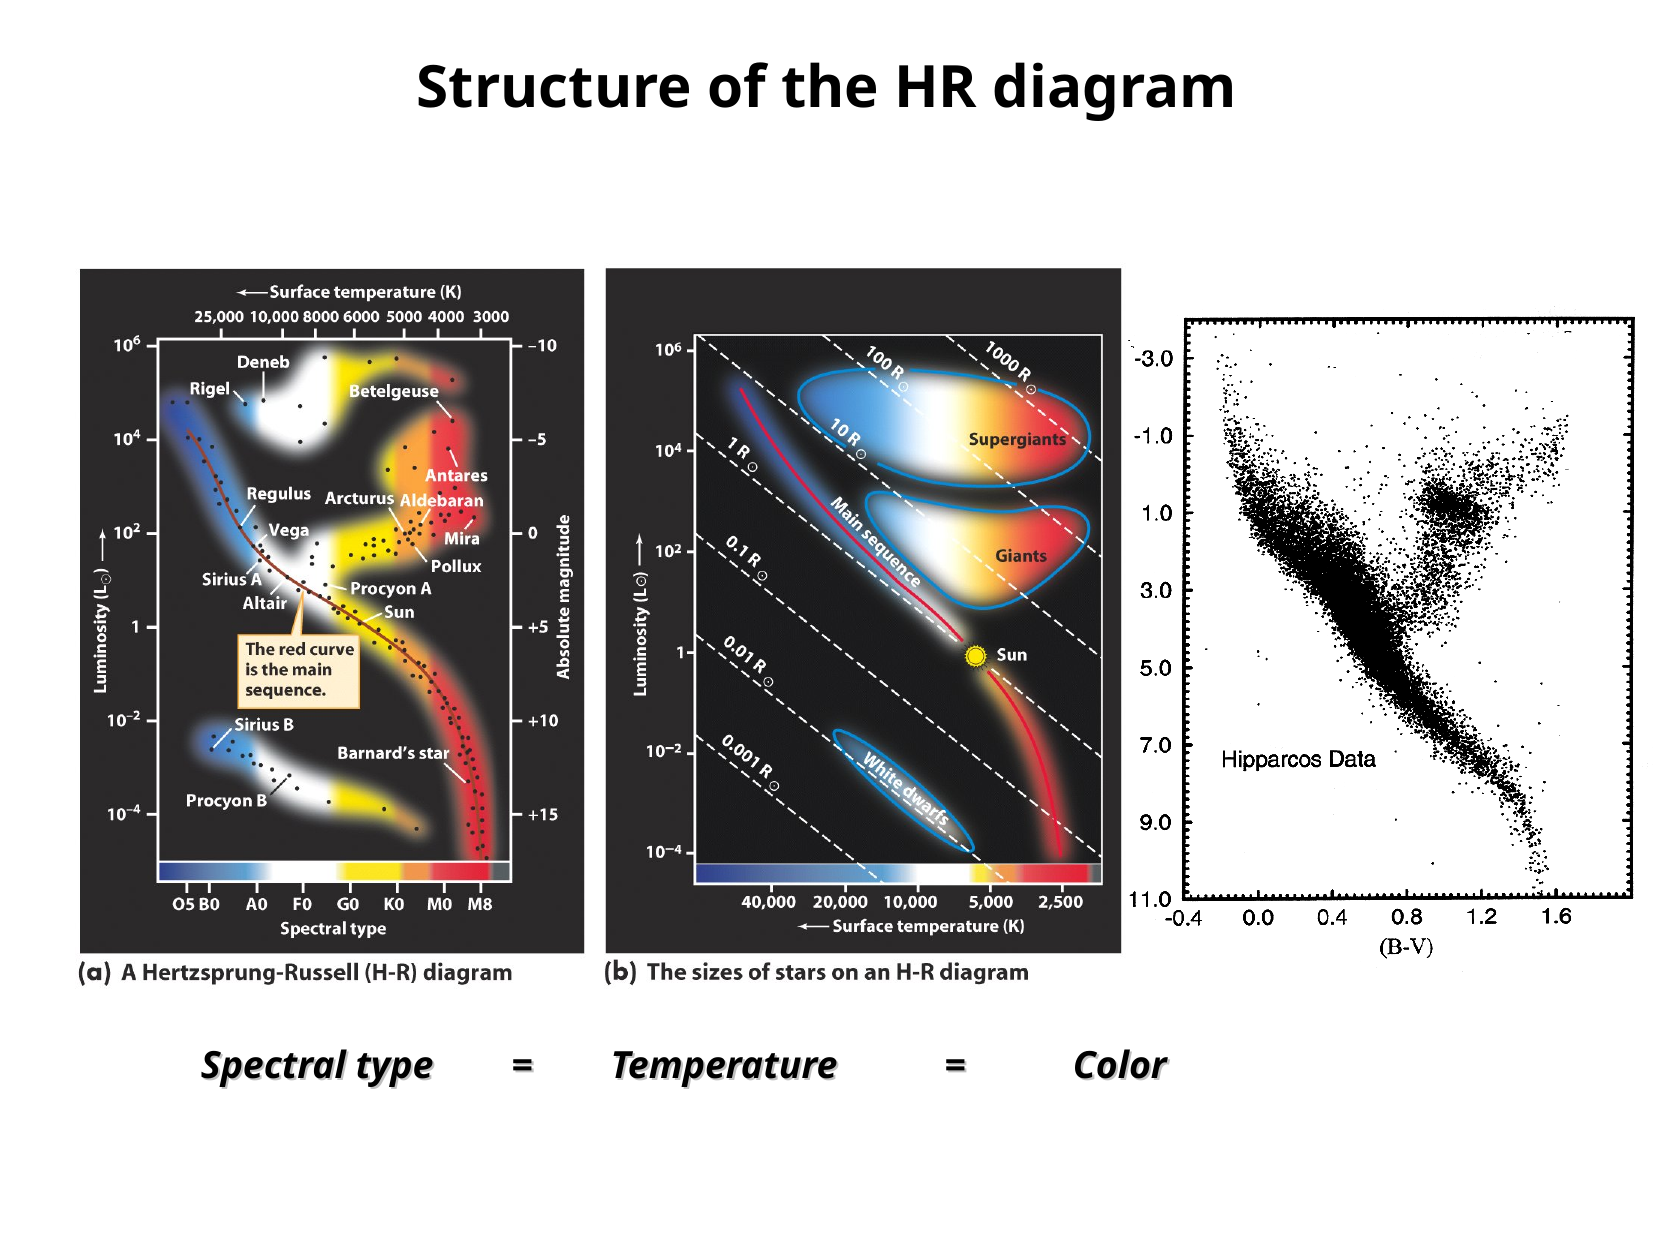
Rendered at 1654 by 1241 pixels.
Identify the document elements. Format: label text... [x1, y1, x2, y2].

text_box Structure of the HR diagram [0, 37, 1654, 121]
text_box Spectral type = Temperature = Color [112, 1030, 1576, 1098]
picture [75, 262, 1654, 994]
